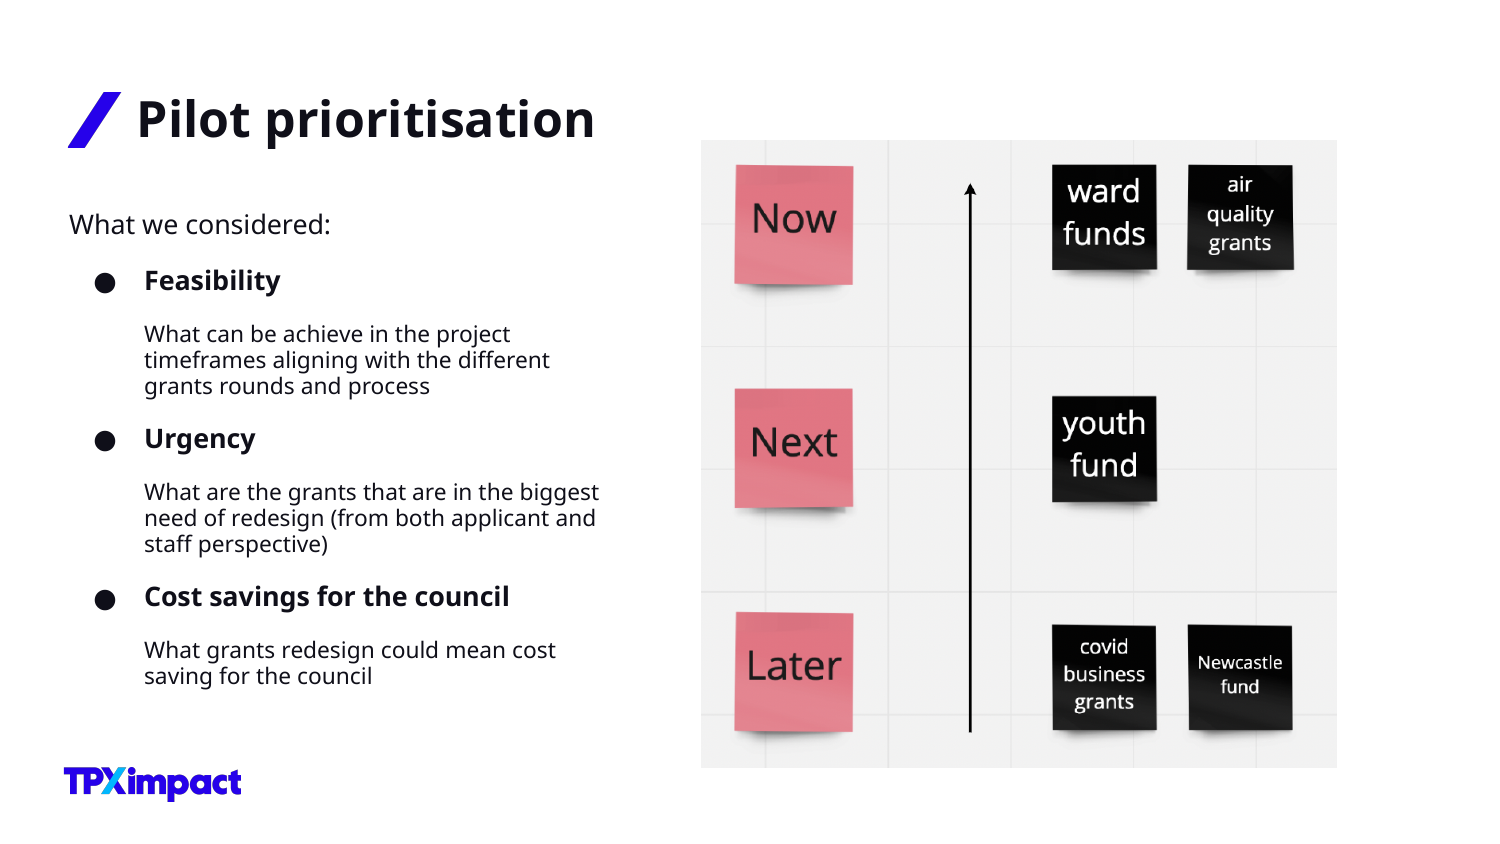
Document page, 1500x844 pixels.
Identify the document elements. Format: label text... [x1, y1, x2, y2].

title Pilot prioritisation [121, 72, 1449, 167]
picture [63, 767, 241, 802]
picture [701, 140, 1337, 768]
picture [67, 92, 121, 148]
list What we considered: Feasibility What can be achieve in the project timeframes aligning with the different grants rounds and process Urgency What are the grants that are in the biggest need of redesign (from both applicant and staff perspective) Cost savings for the council What grants redesign could mean cost saving for the council [54, 195, 615, 713]
